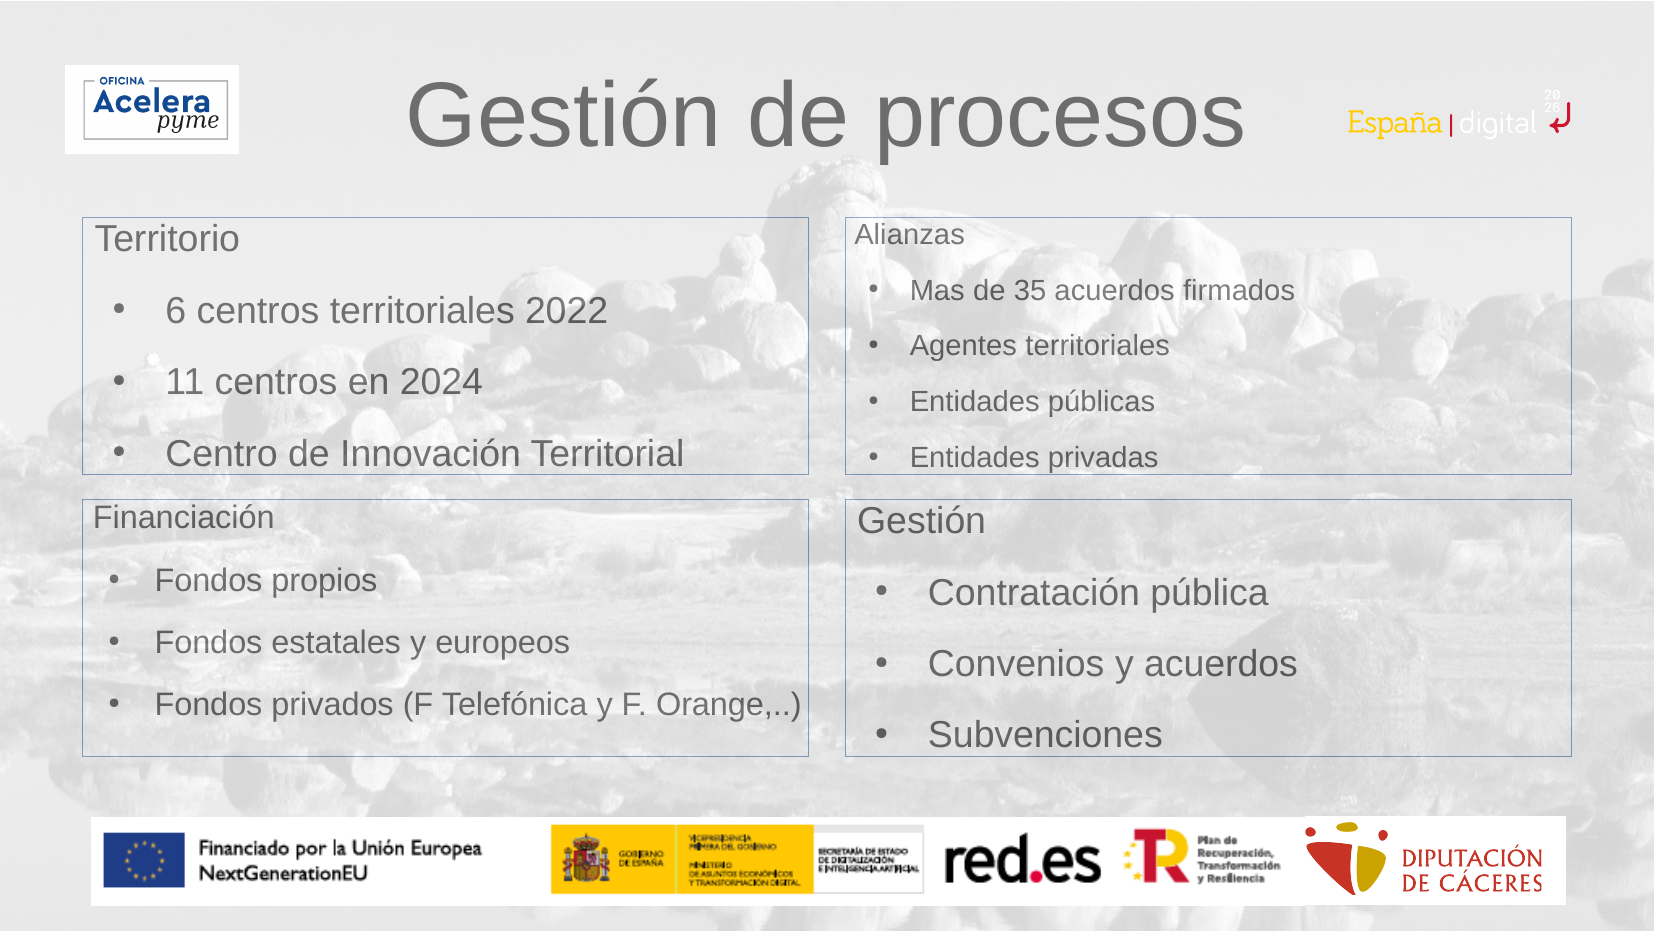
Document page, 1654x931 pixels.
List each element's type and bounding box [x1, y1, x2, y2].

picture [0, 1, 1654, 931]
text_box [1305, 816, 1566, 905]
